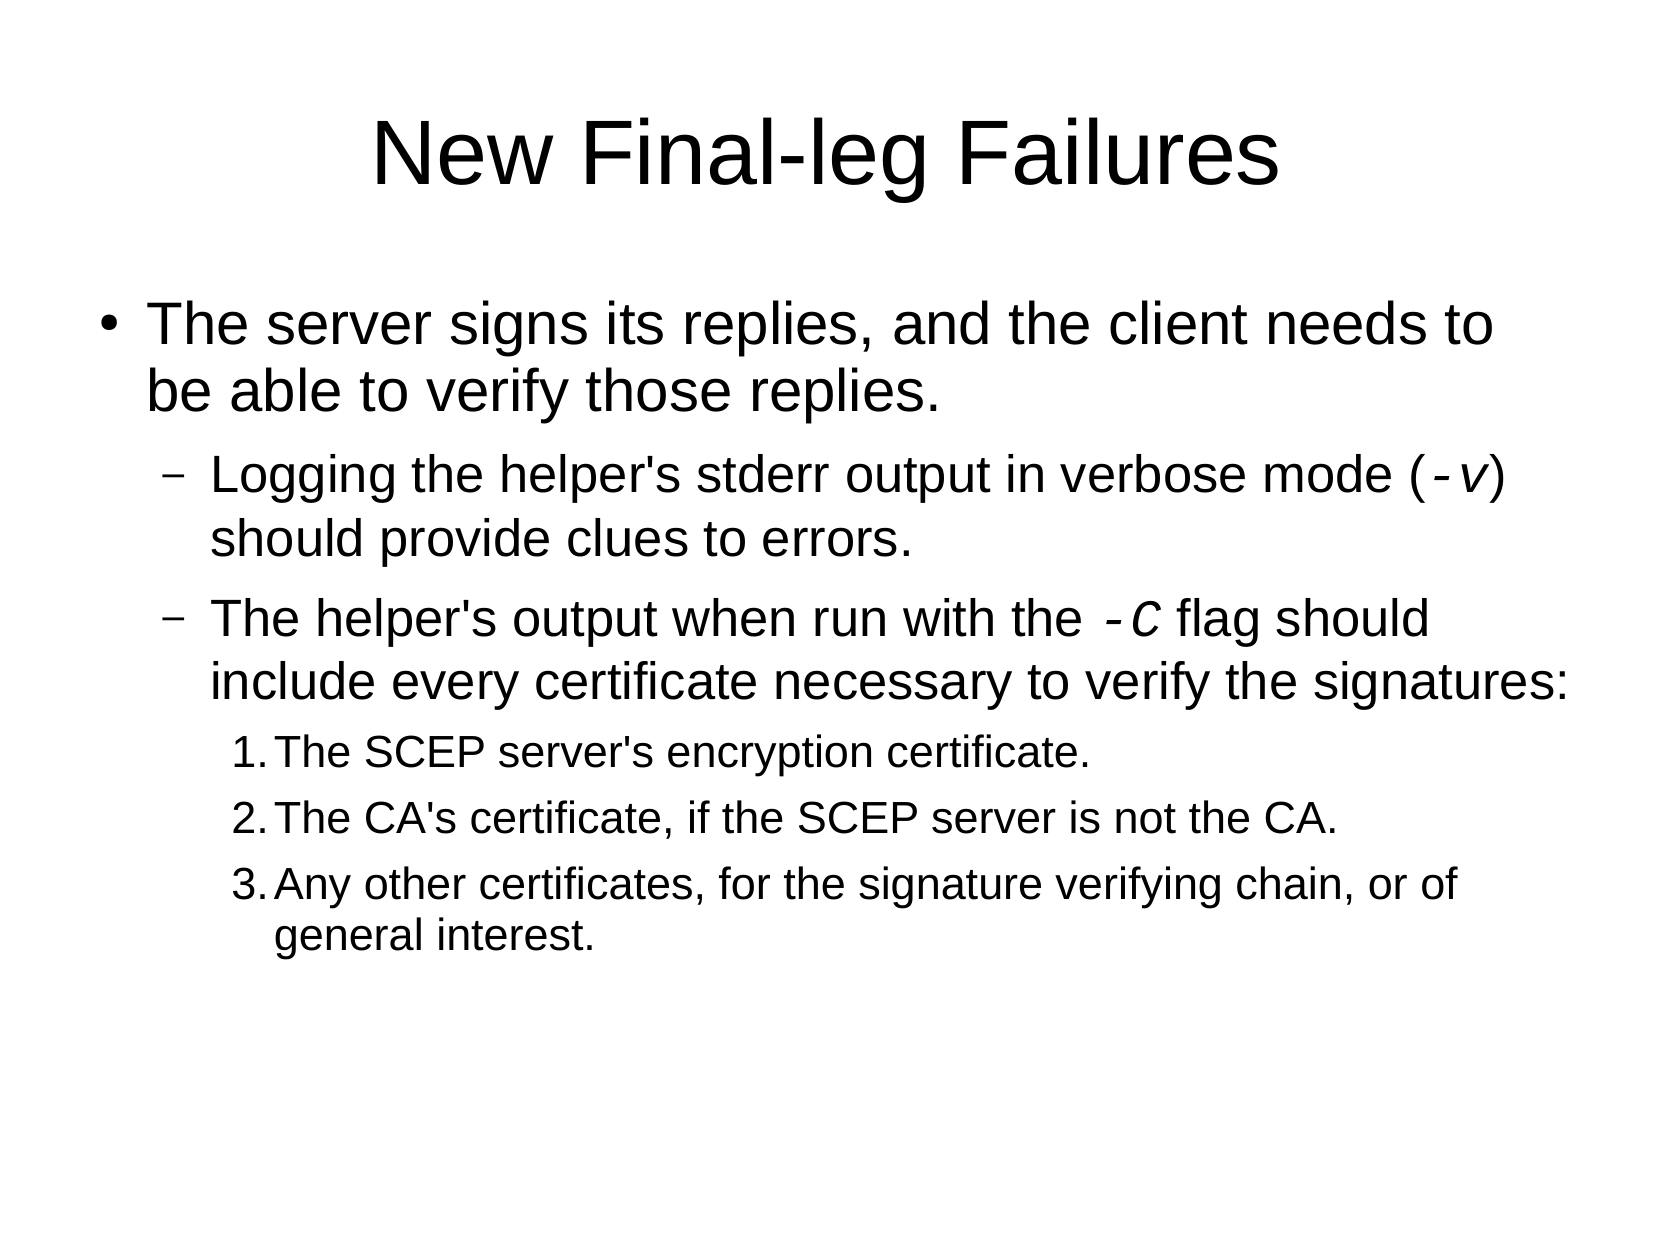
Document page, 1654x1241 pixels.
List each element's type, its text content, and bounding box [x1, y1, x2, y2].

title New Final-leg Failures [82, 49, 1571, 257]
list The server signs its replies, and the client needs to be able to verify those replies. Logging the helper's stderr output in verbose mode (-v) should provide clues to errors. The helper's output when run with the -C flag should include every certificate necessary to verify the signatures: The SCEP server's encryption certificate. The CA's certificate, if the SCEP server is not the CA. Any other certificates, for the signature verifying chain, or of general interest. [82, 290, 1571, 1010]
